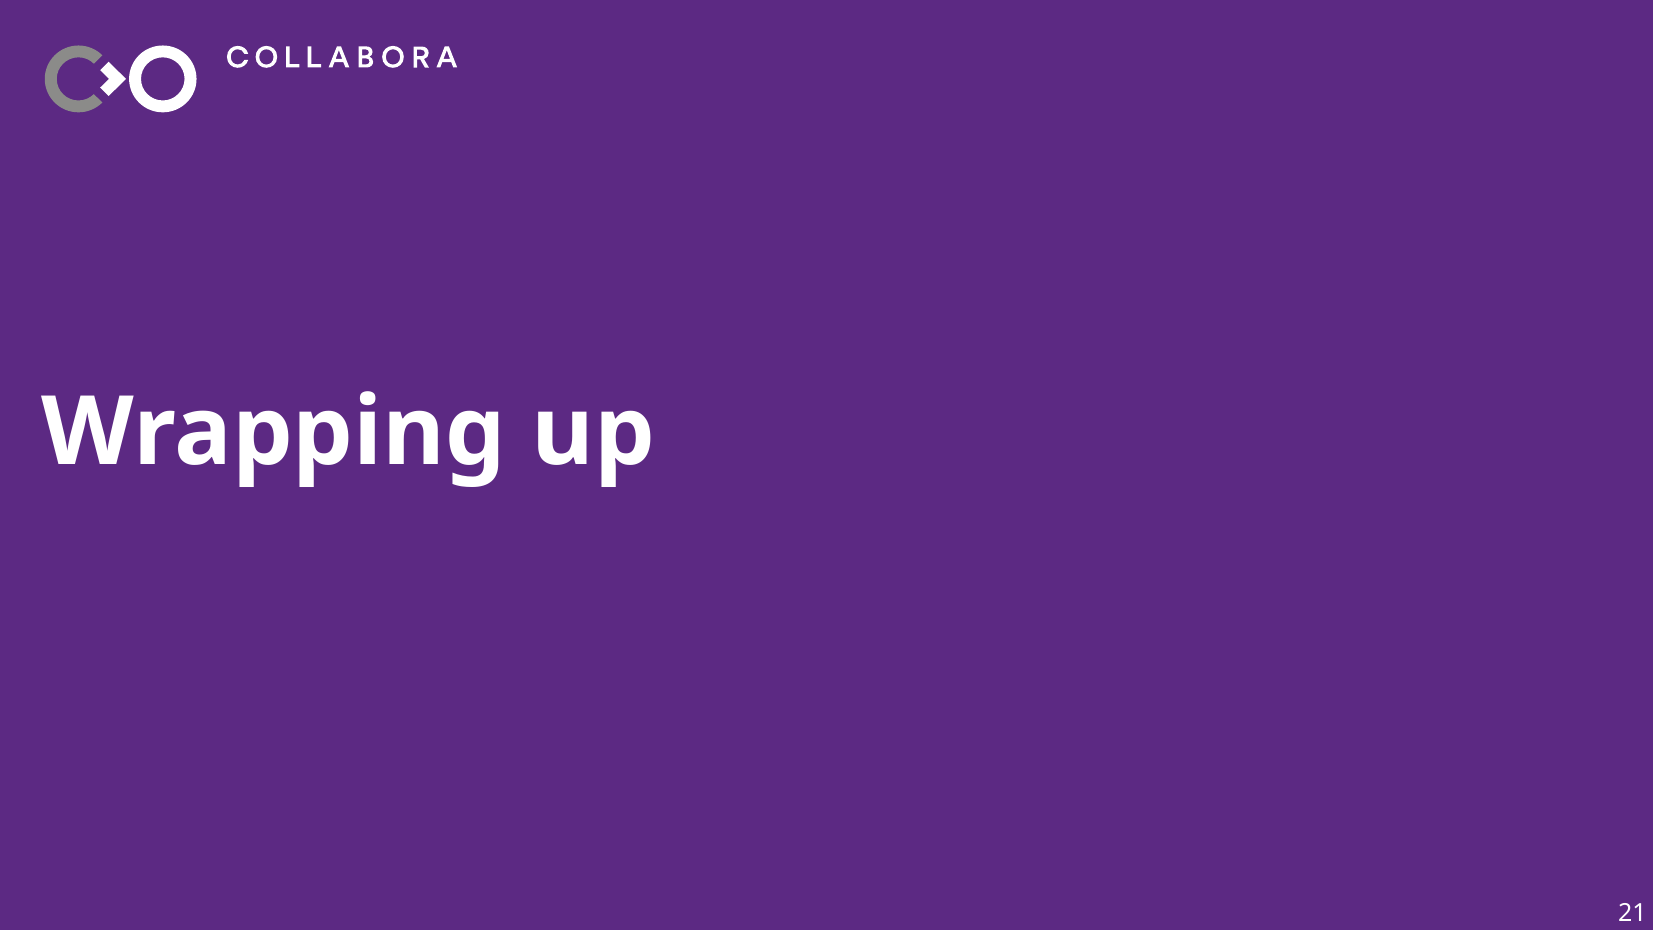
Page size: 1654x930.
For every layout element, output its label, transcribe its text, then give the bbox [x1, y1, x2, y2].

title Wrapping up [41, 315, 1529, 541]
